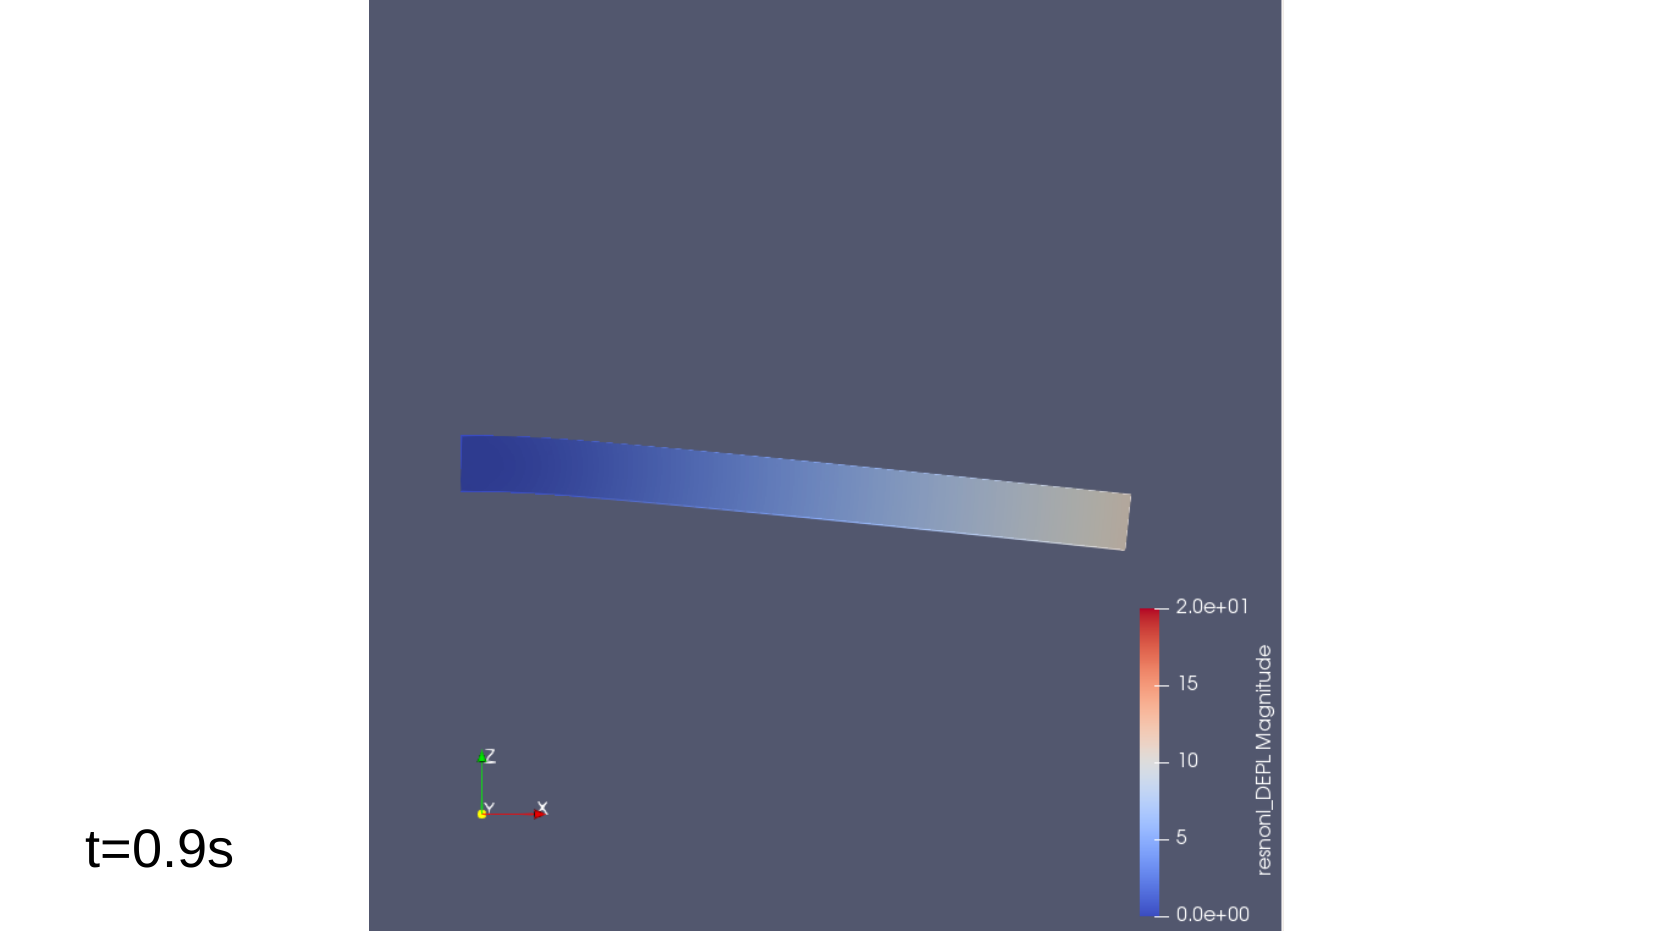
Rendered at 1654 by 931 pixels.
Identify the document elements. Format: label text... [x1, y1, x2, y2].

text_box t=0.9s [70, 810, 355, 910]
picture [369, 0, 1284, 931]
